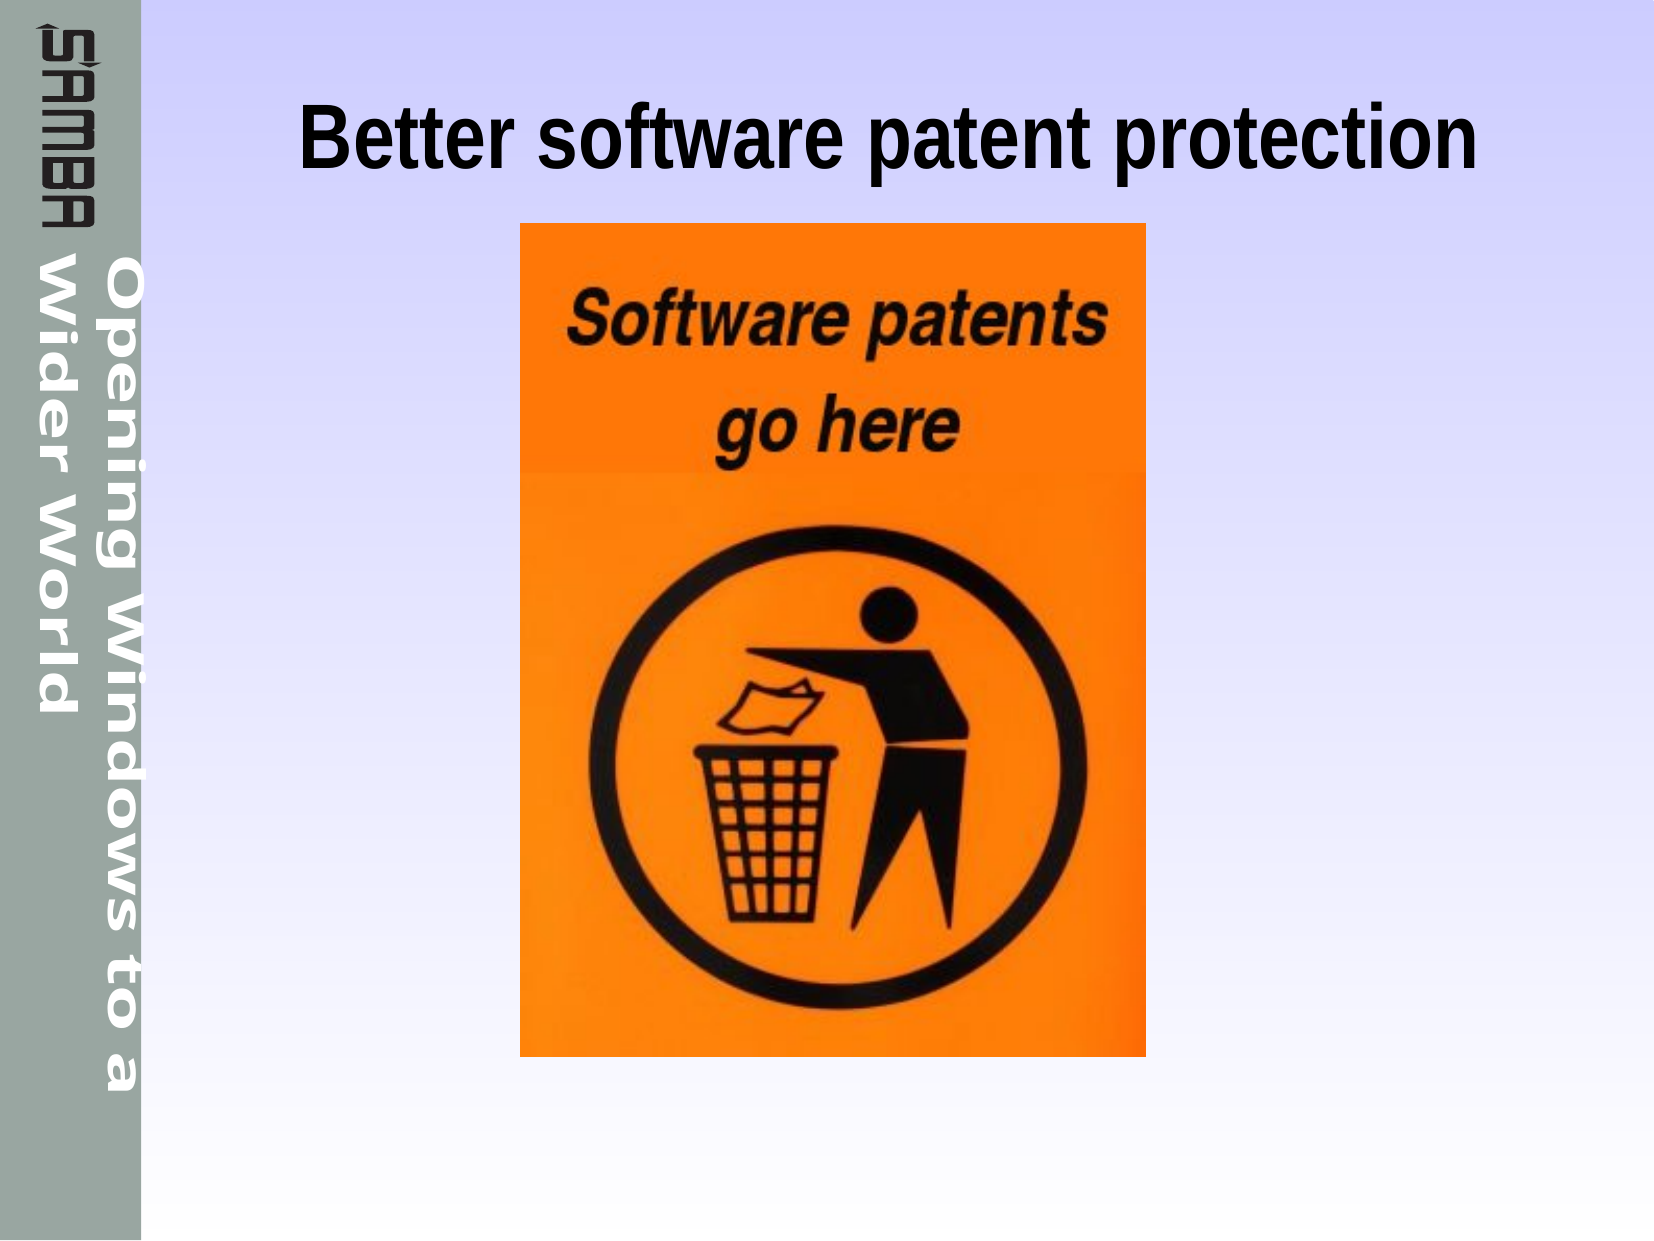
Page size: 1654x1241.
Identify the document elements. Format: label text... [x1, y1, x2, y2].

picture [520, 223, 1146, 1057]
title Better software patent protection [173, 31, 1586, 239]
